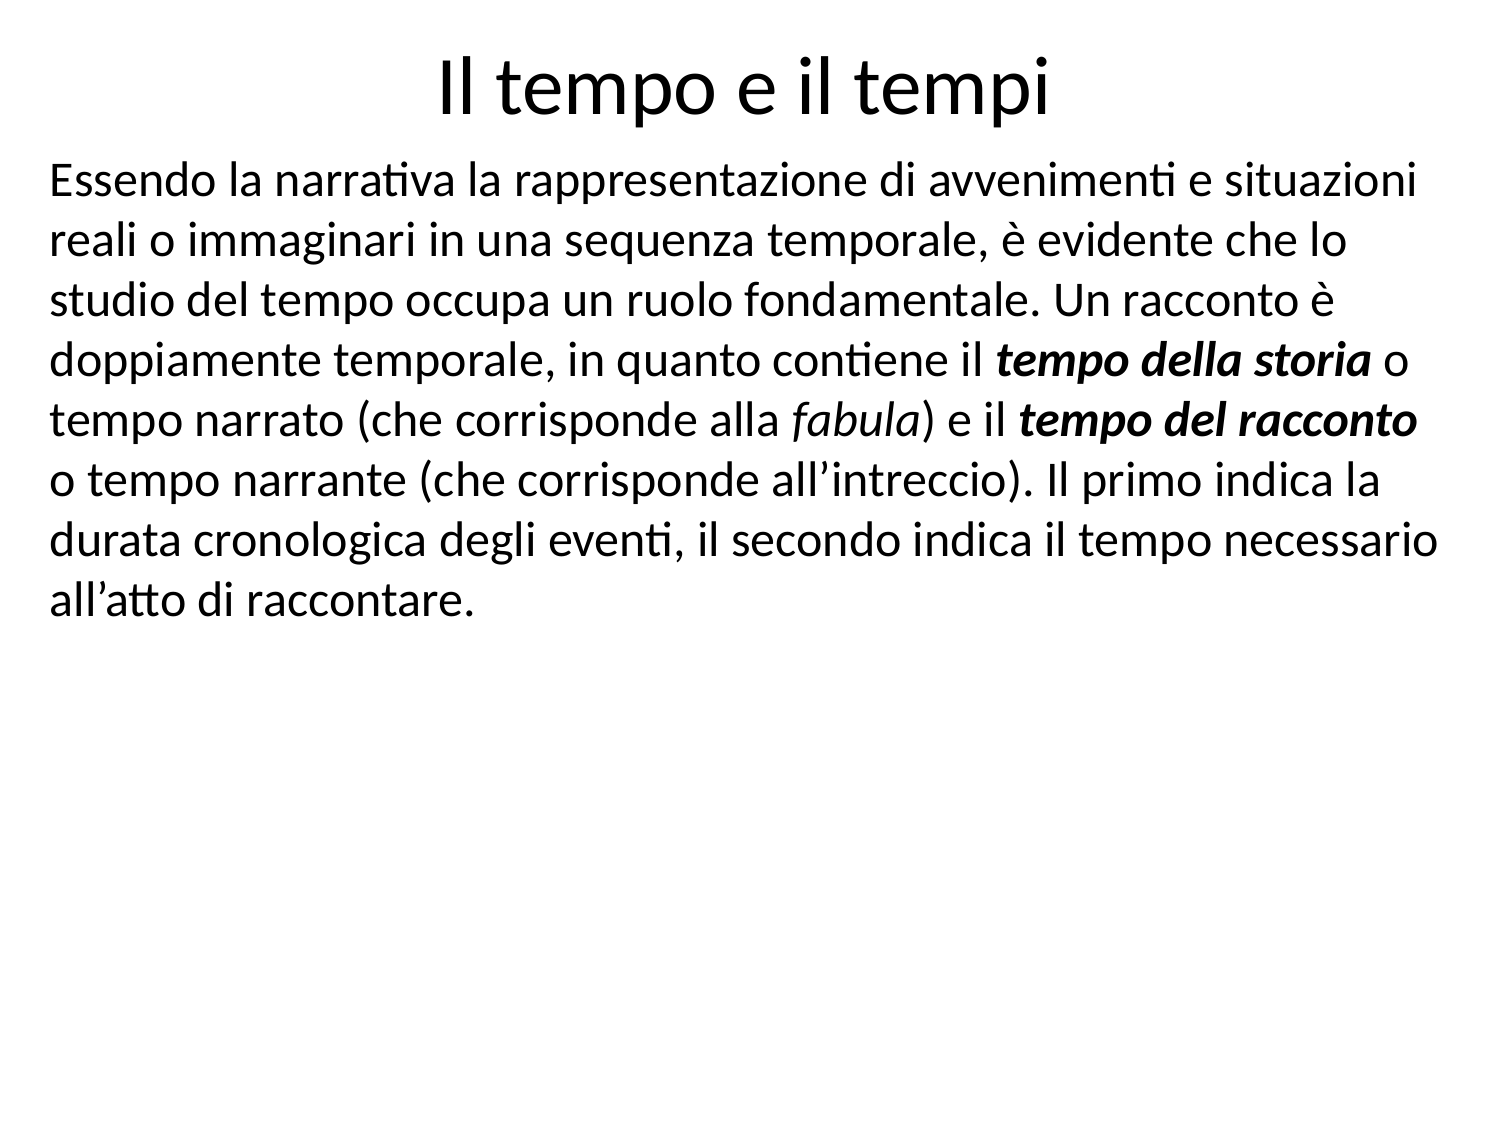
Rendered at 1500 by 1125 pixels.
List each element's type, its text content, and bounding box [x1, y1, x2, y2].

text_box Essendo la narrativa la rappresentazione di avvenimenti e situazioni reali o immaginari in una sequenza temporale, è evidente che lo studio del tempo occupa un ruolo fondamentale. Un racconto è doppiamente temporale, in quanto contiene il tempo della storia o tempo narrato (che corrisponde alla fabula) e il tempo del racconto o tempo narrante (che corrisponde all’intreccio). Il primo indica la durata cronologica degli eventi, il secondo indica il tempo necessario all’atto di raccontare. [35, 138, 1465, 634]
text_box Il tempo e il tempi [35, 23, 1454, 138]
